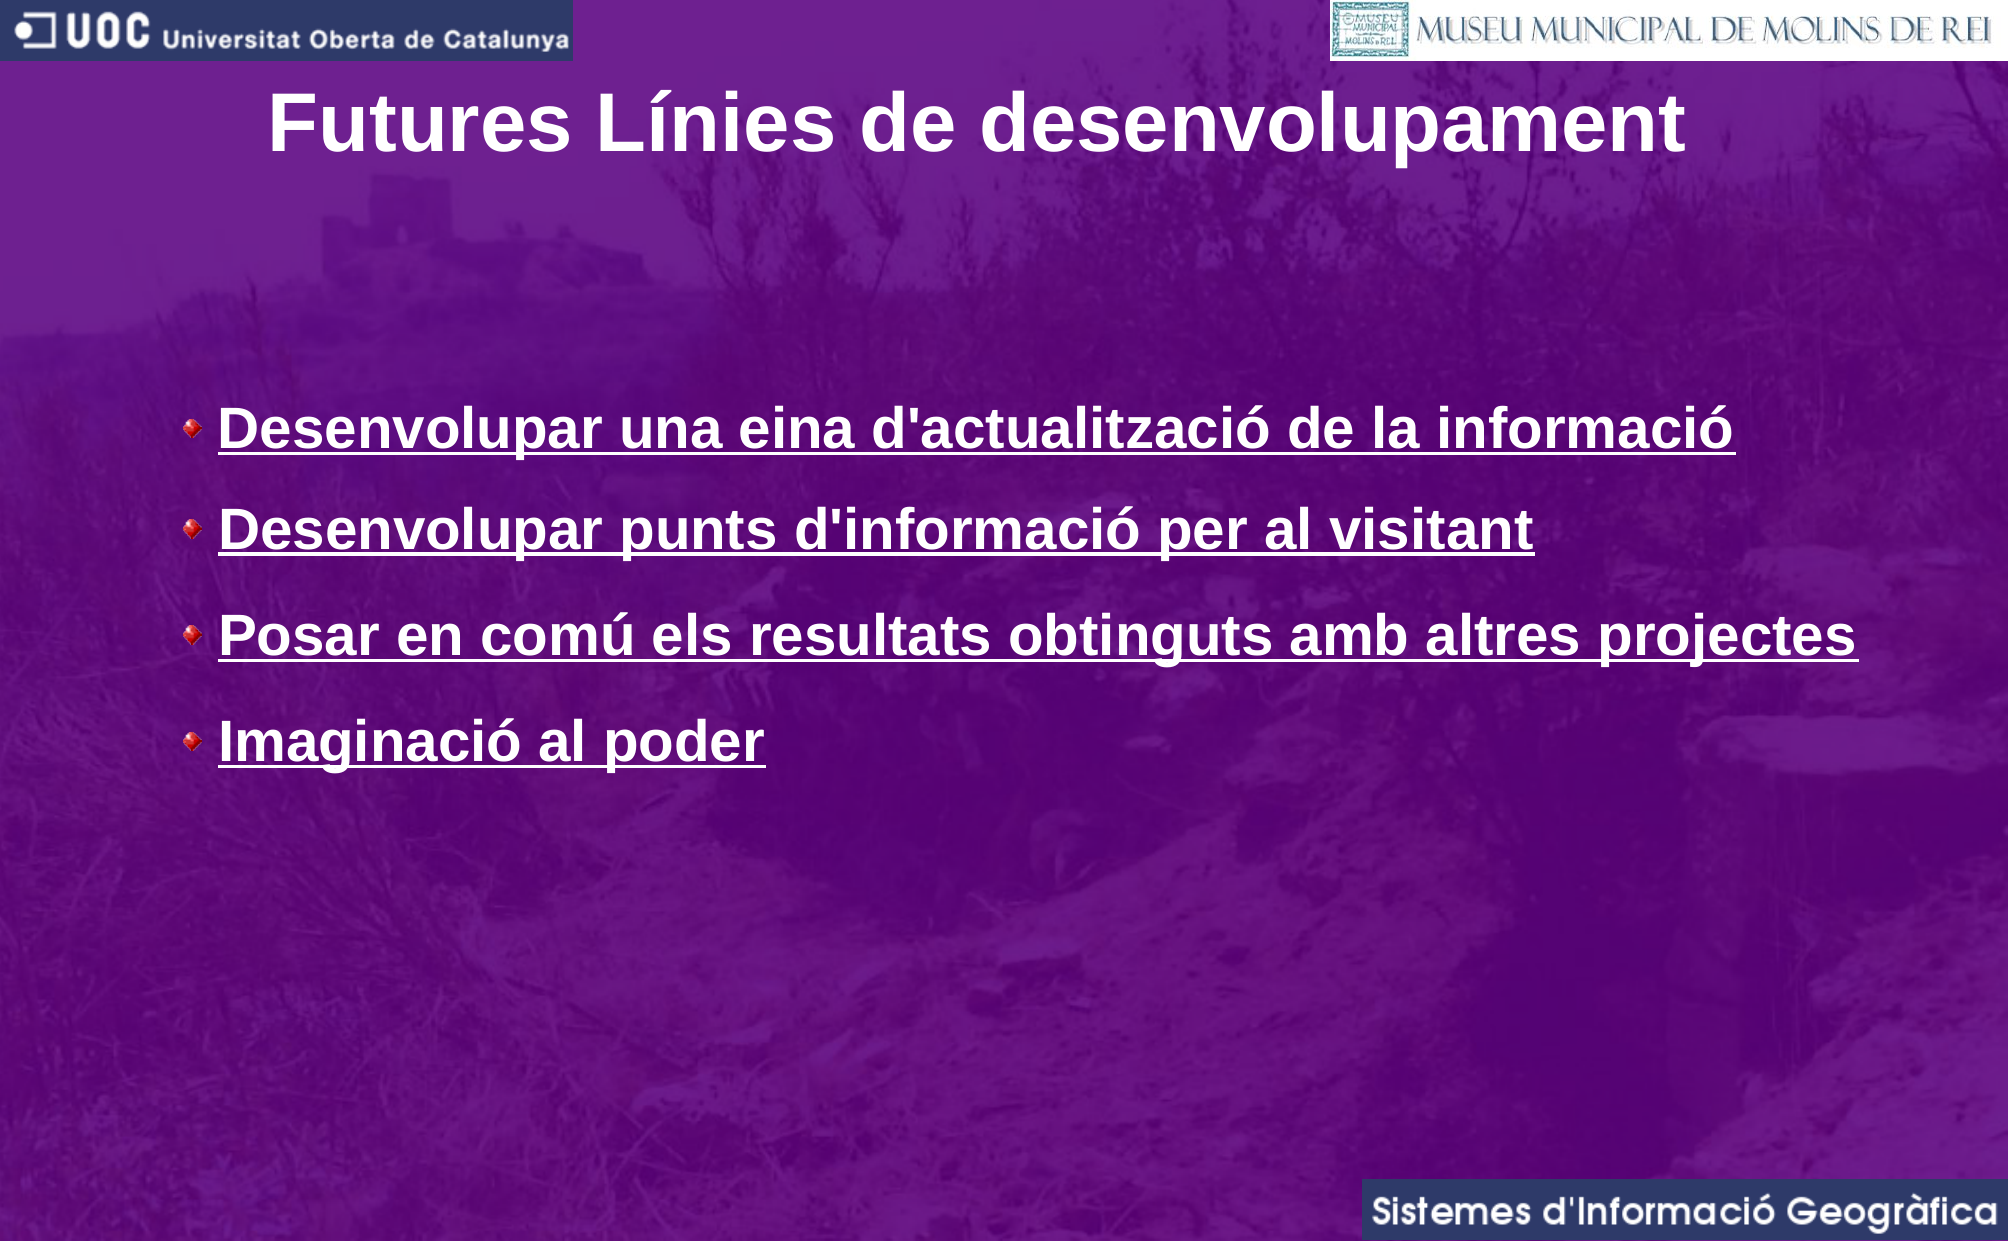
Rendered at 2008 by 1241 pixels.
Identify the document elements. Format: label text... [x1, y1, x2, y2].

text_box Desenvolupar punts d'informació per al visitant [168, 489, 1550, 569]
text_box Posar en comú els resultats obtinguts amb altres projectes [168, 595, 1874, 676]
text_box Imaginació al poder [168, 701, 1377, 782]
text_box Futures Línies de desenvolupament [234, 69, 1703, 178]
picture [0, 0, 2008, 1241]
text_box Desenvolupar una eina d'actualització de la informació [168, 388, 1751, 469]
